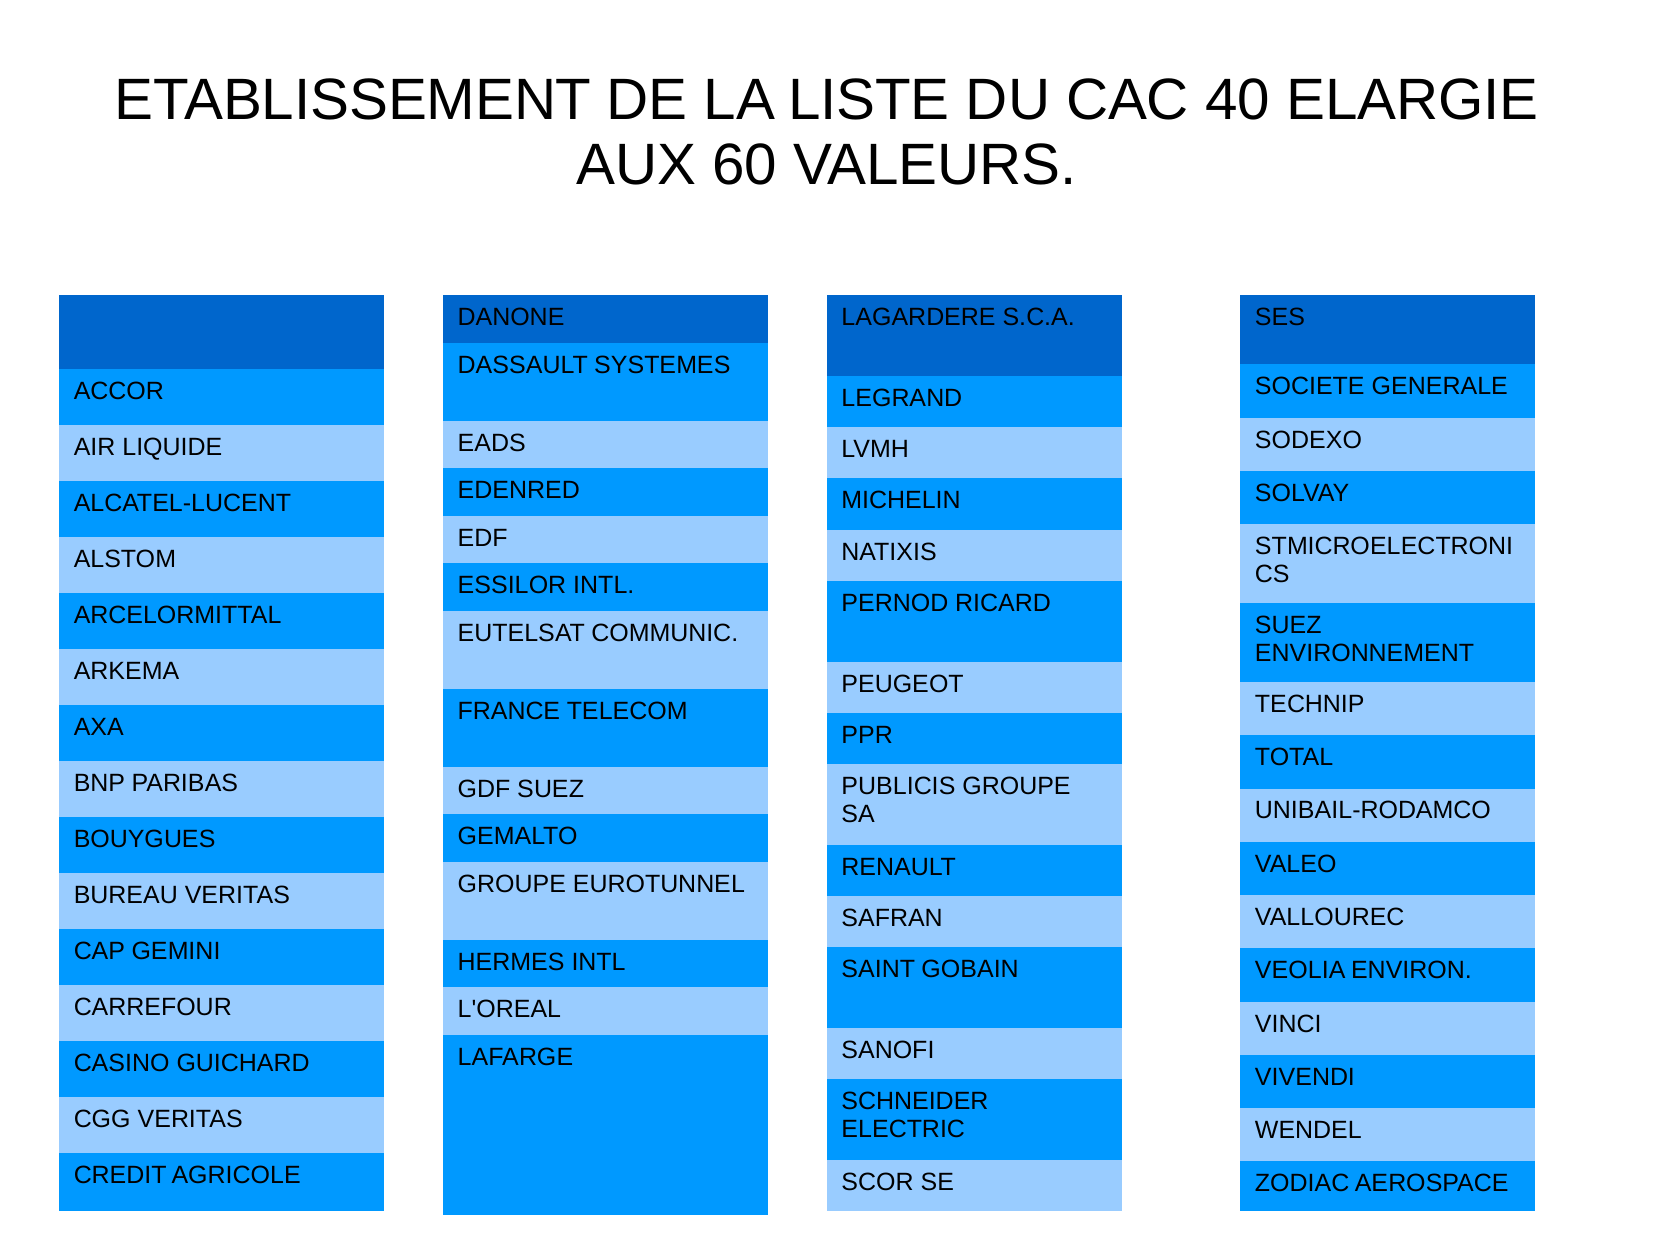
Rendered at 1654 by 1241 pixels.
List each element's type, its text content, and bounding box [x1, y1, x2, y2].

table_header SES [1240, 295, 1535, 364]
table_cell VINCI [1240, 1002, 1535, 1055]
table_cell TOTAL [1240, 735, 1535, 789]
table_cell PEUGEOT [827, 662, 1122, 713]
table_cell BOUYGUES [59, 817, 384, 873]
table_cell SANOFI [827, 1028, 1122, 1079]
table_cell EUTELSAT COMMUNIC. [443, 611, 768, 689]
table_cell AXA [59, 705, 384, 761]
table_cell AIR LIQUIDE [59, 425, 384, 481]
table_cell CAP GEMINI [59, 929, 384, 985]
text_box ETABLISSEMENT DE LA LISTE DU CAC 40 ELARGIE AUX 60 VALEURS. [88, 59, 1565, 204]
table_cell CGG VERITAS [59, 1097, 384, 1153]
table_cell FRANCE TELECOM [443, 689, 768, 767]
table_cell SOLVAY [1240, 471, 1535, 524]
table_cell ACCOR [59, 369, 384, 425]
table_cell LEGRAND [827, 376, 1122, 427]
table_cell HERMES INTL [443, 940, 768, 987]
table_header LAGARDERE S.C.A. [827, 295, 1122, 376]
table_cell PPR [827, 713, 1122, 764]
table_cell EADS [443, 421, 768, 468]
table_cell BNP PARIBAS [59, 761, 384, 817]
table_cell GDF SUEZ [443, 767, 768, 814]
table_cell GROUPE EUROTUNNEL [443, 862, 768, 940]
table_cell BUREAU VERITAS [59, 873, 384, 929]
table_cell LAFARGE [443, 1035, 768, 1215]
table_cell NATIXIS [827, 530, 1122, 581]
table_cell PUBLICIS GROUPE SA [827, 764, 1122, 845]
table_cell SAINT GOBAIN [827, 947, 1122, 1028]
table_cell ALSTOM [59, 537, 384, 593]
table_cell CASINO GUICHARD [59, 1041, 384, 1097]
table_cell GEMALTO [443, 814, 768, 862]
table_cell STMICROELECTRONICS [1240, 524, 1535, 603]
table_cell L'OREAL [443, 987, 768, 1035]
table_header DANONE [443, 295, 768, 343]
table_cell SCHNEIDER ELECTRIC [827, 1079, 1122, 1160]
table_cell VEOLIA ENVIRON. [1240, 948, 1535, 1002]
table_cell EDF [443, 516, 768, 563]
table_cell CARREFOUR [59, 985, 384, 1041]
table_cell SUEZ ENVIRONNEMENT [1240, 603, 1535, 682]
table_cell SCOR SE [827, 1160, 1122, 1211]
table_cell WENDEL [1240, 1108, 1535, 1161]
table_cell ARCELORMITTAL [59, 593, 384, 649]
table_cell ZODIAC AEROSPACE [1240, 1161, 1535, 1211]
table_cell ALCATEL-LUCENT [59, 481, 384, 537]
table_header [59, 295, 384, 369]
table_cell ESSILOR INTL. [443, 563, 768, 611]
table_cell VALEO [1240, 842, 1535, 895]
table_cell CREDIT AGRICOLE [59, 1153, 384, 1211]
table_cell TECHNIP [1240, 682, 1535, 735]
table_cell SAFRAN [827, 896, 1122, 947]
table_cell ARKEMA [59, 649, 384, 705]
table_cell DASSAULT SYSTEMES [443, 343, 768, 421]
table_cell RENAULT [827, 845, 1122, 896]
table_cell EDENRED [443, 468, 768, 516]
table_cell MICHELIN [827, 478, 1122, 530]
table_cell UNIBAIL-RODAMCO [1240, 789, 1535, 842]
table_cell LVMH [827, 427, 1122, 478]
table_cell PERNOD RICARD [827, 581, 1122, 662]
table_cell VIVENDI [1240, 1055, 1535, 1108]
table_cell VALLOUREC [1240, 895, 1535, 948]
table_cell SODEXO [1240, 418, 1535, 471]
table_cell SOCIETE GENERALE [1240, 364, 1535, 418]
